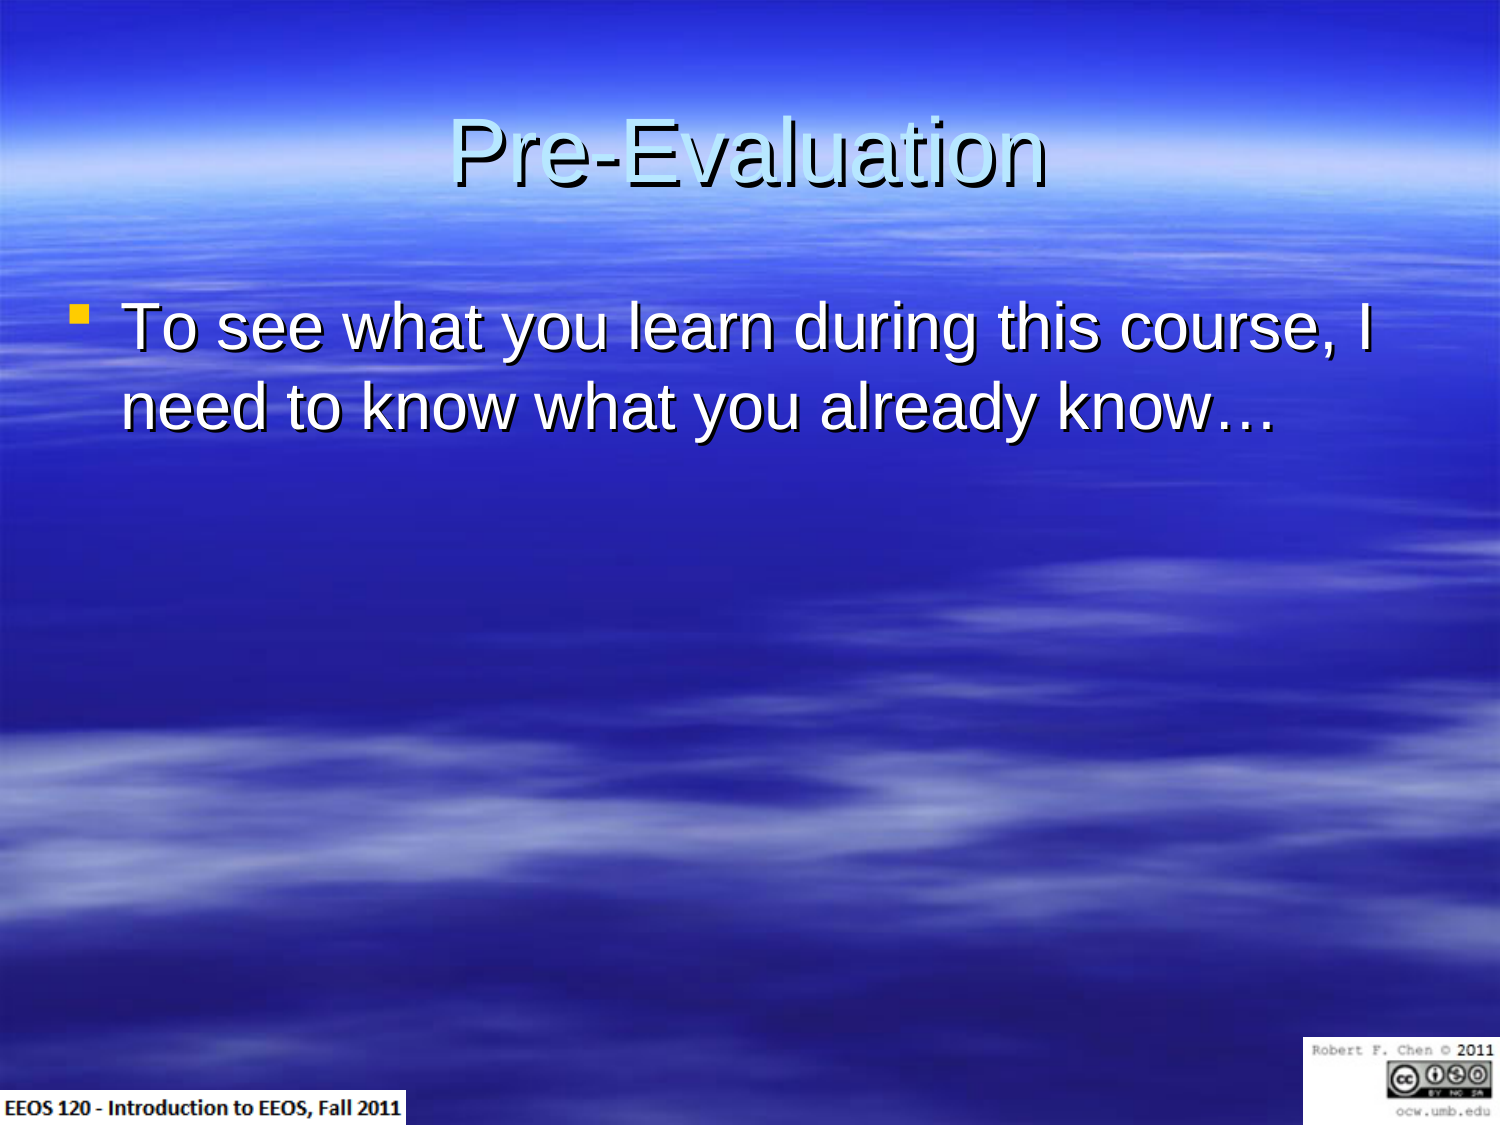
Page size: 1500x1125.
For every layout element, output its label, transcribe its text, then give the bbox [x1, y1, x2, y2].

list To see what you learn during this course, I need to know what you already know… [49, 274, 1451, 1001]
title Pre-Evaluation [49, 37, 1446, 255]
picture [0, 0, 1500, 1125]
